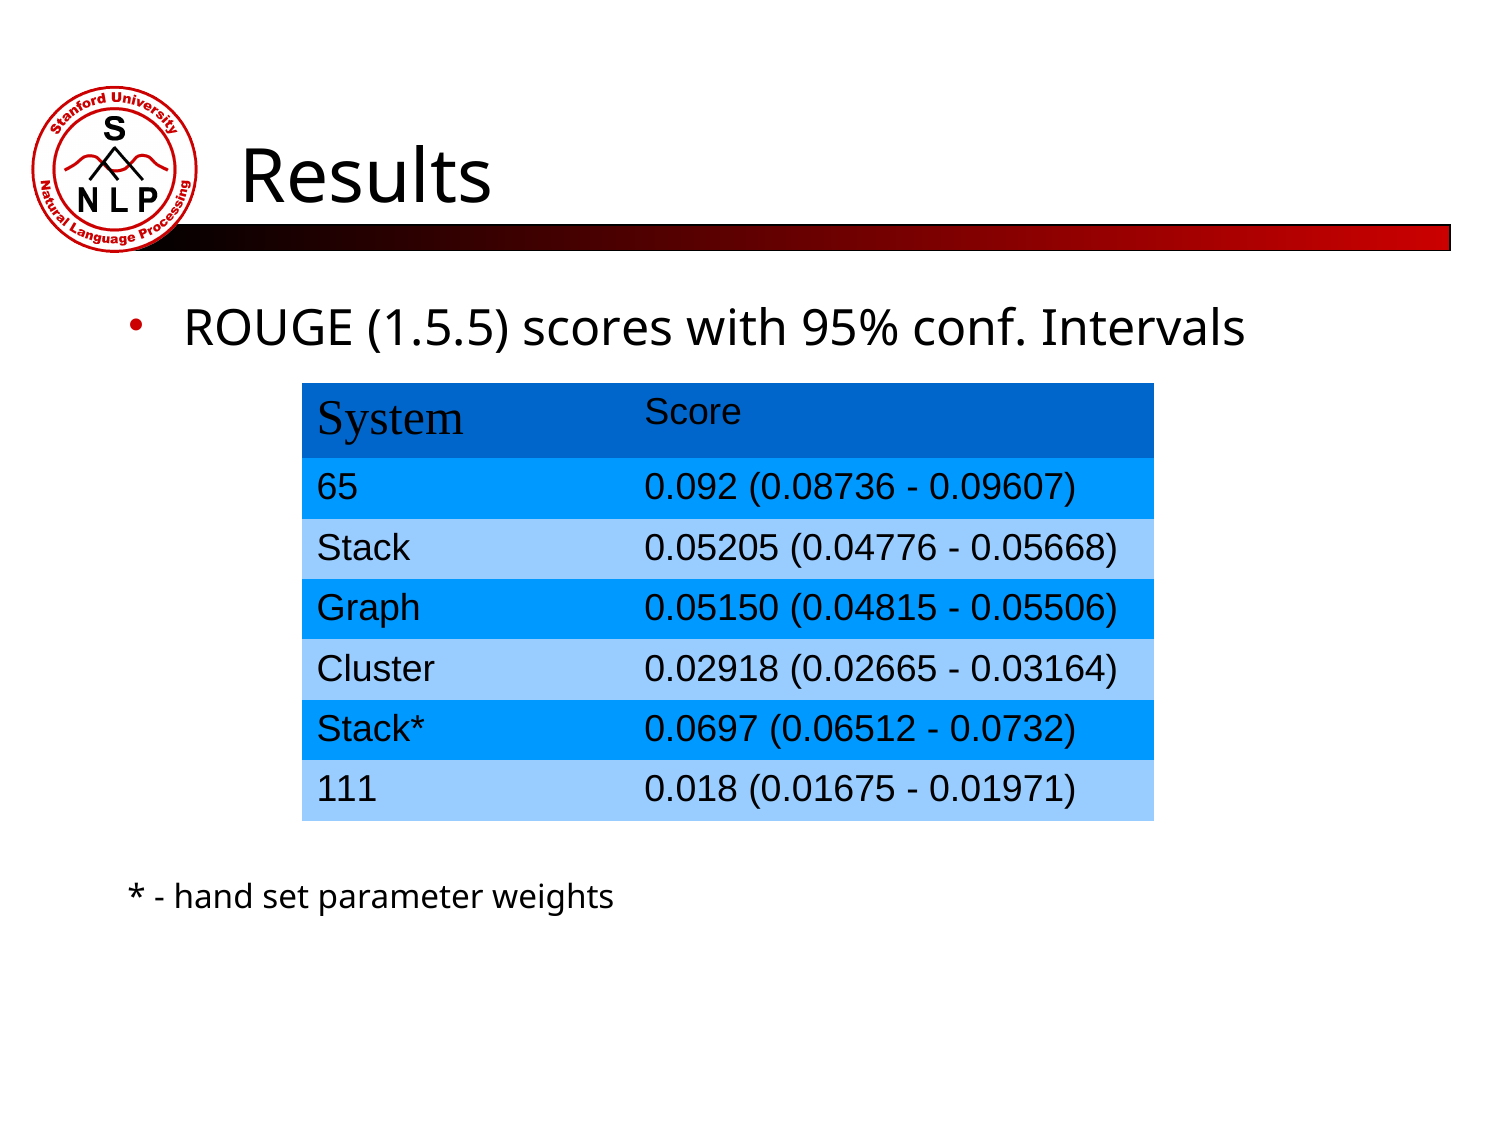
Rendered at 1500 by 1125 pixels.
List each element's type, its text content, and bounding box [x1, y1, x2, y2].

table_cell Cluster [302, 639, 630, 700]
table_cell 0.05205 (0.04776 - 0.05668) [630, 519, 1154, 579]
list ROUGE (1.5.5) scores with 95% conf. Intervals * - hand set parameter weights [112, 287, 1388, 1026]
table_cell Stack [302, 519, 630, 579]
table_cell Graph [302, 579, 630, 639]
table_cell 0.092 (0.08736 - 0.09607) [630, 458, 1154, 519]
table_cell 0.0697 (0.06512 - 0.0732) [630, 700, 1154, 760]
table_header System [302, 383, 630, 458]
table_cell 0.05150 (0.04815 - 0.05506) [630, 579, 1154, 639]
table_cell 111 [302, 760, 630, 821]
title Results [225, 61, 1500, 225]
table_header Score [630, 383, 1154, 458]
table_cell 0.02918 (0.02665 - 0.03164) [630, 639, 1154, 700]
table_cell Stack* [302, 700, 630, 760]
table_cell 65 [302, 458, 630, 519]
table_cell 0.018 (0.01675 - 0.01971) [630, 760, 1154, 821]
